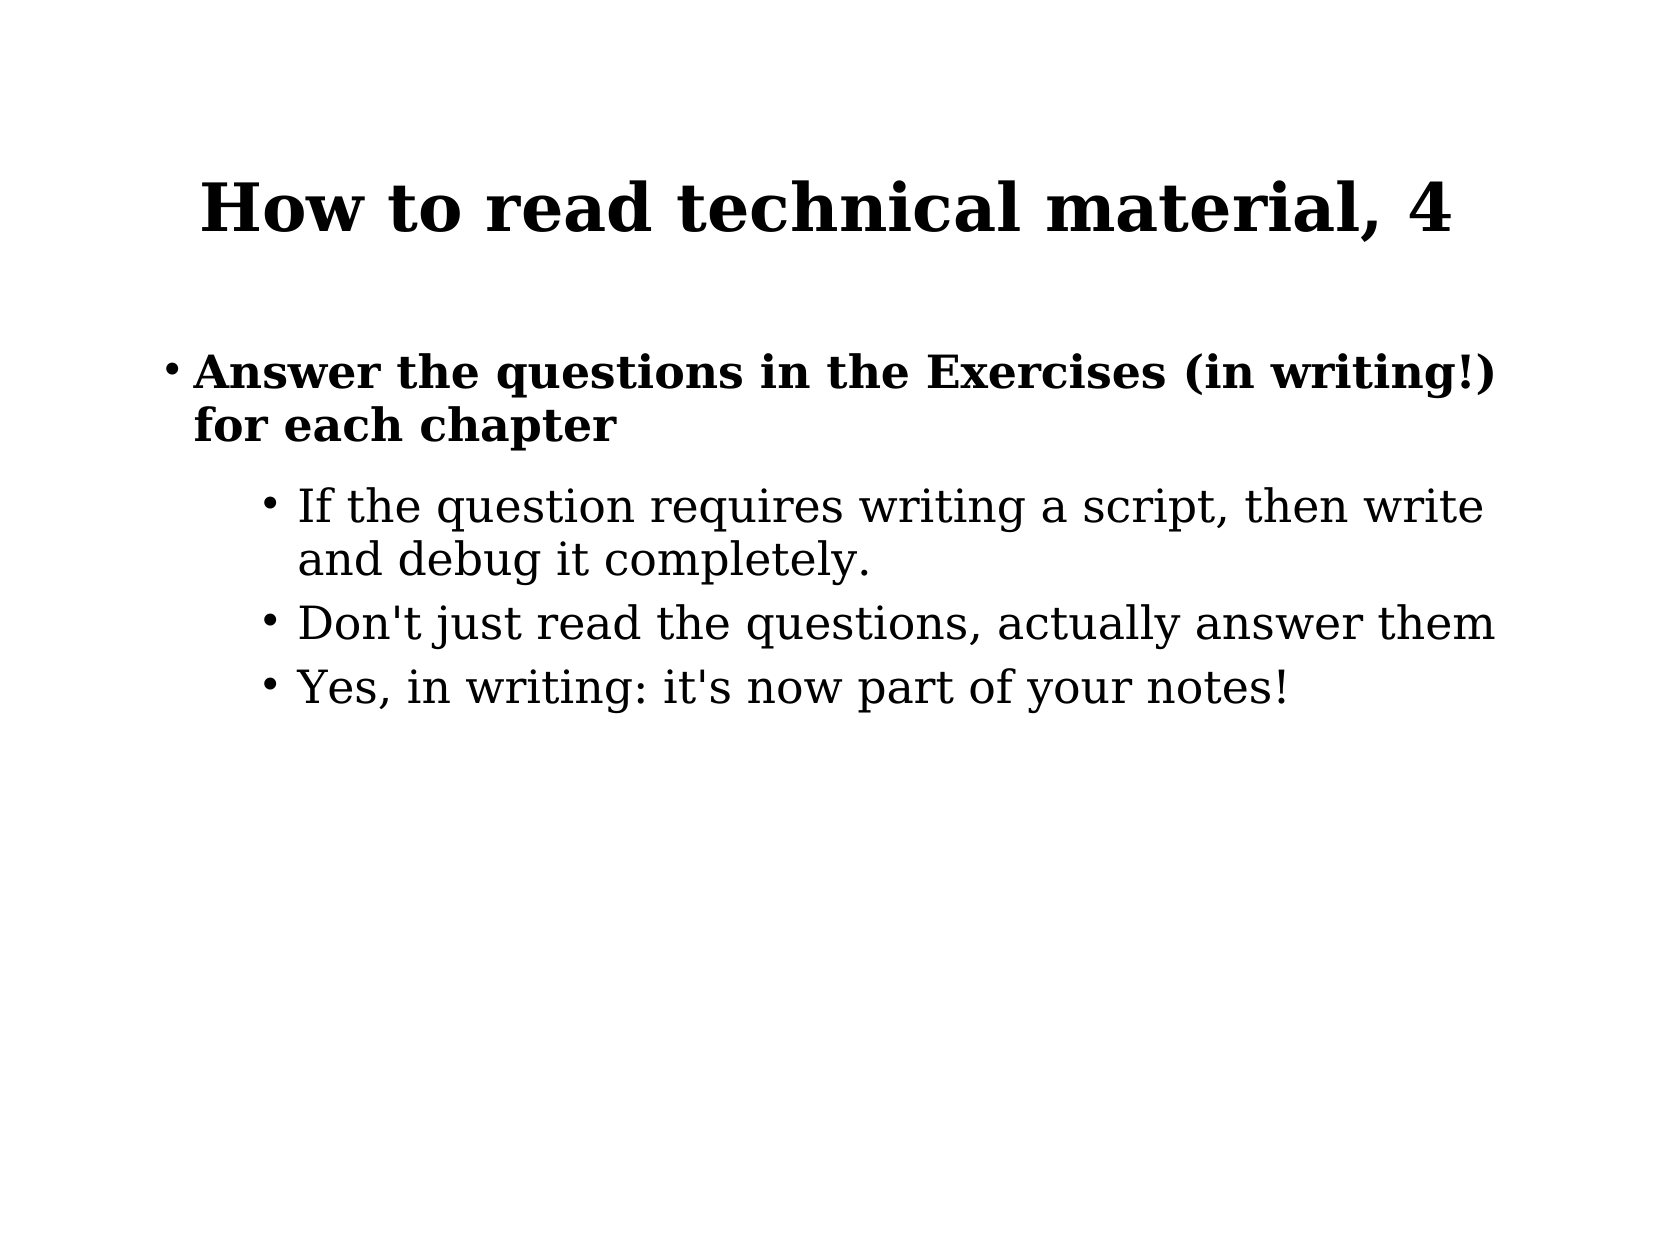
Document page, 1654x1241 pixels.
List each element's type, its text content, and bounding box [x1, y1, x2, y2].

list Answer the questions in the Exercises (in writing!) for each chapter If the question requires writing a script, then write and debug it completely. Don't just read the questions, actually answer them Yes, in writing: it's now part of your notes! [121, 344, 1534, 1127]
title How to read technical material, 4 [121, 102, 1534, 311]
